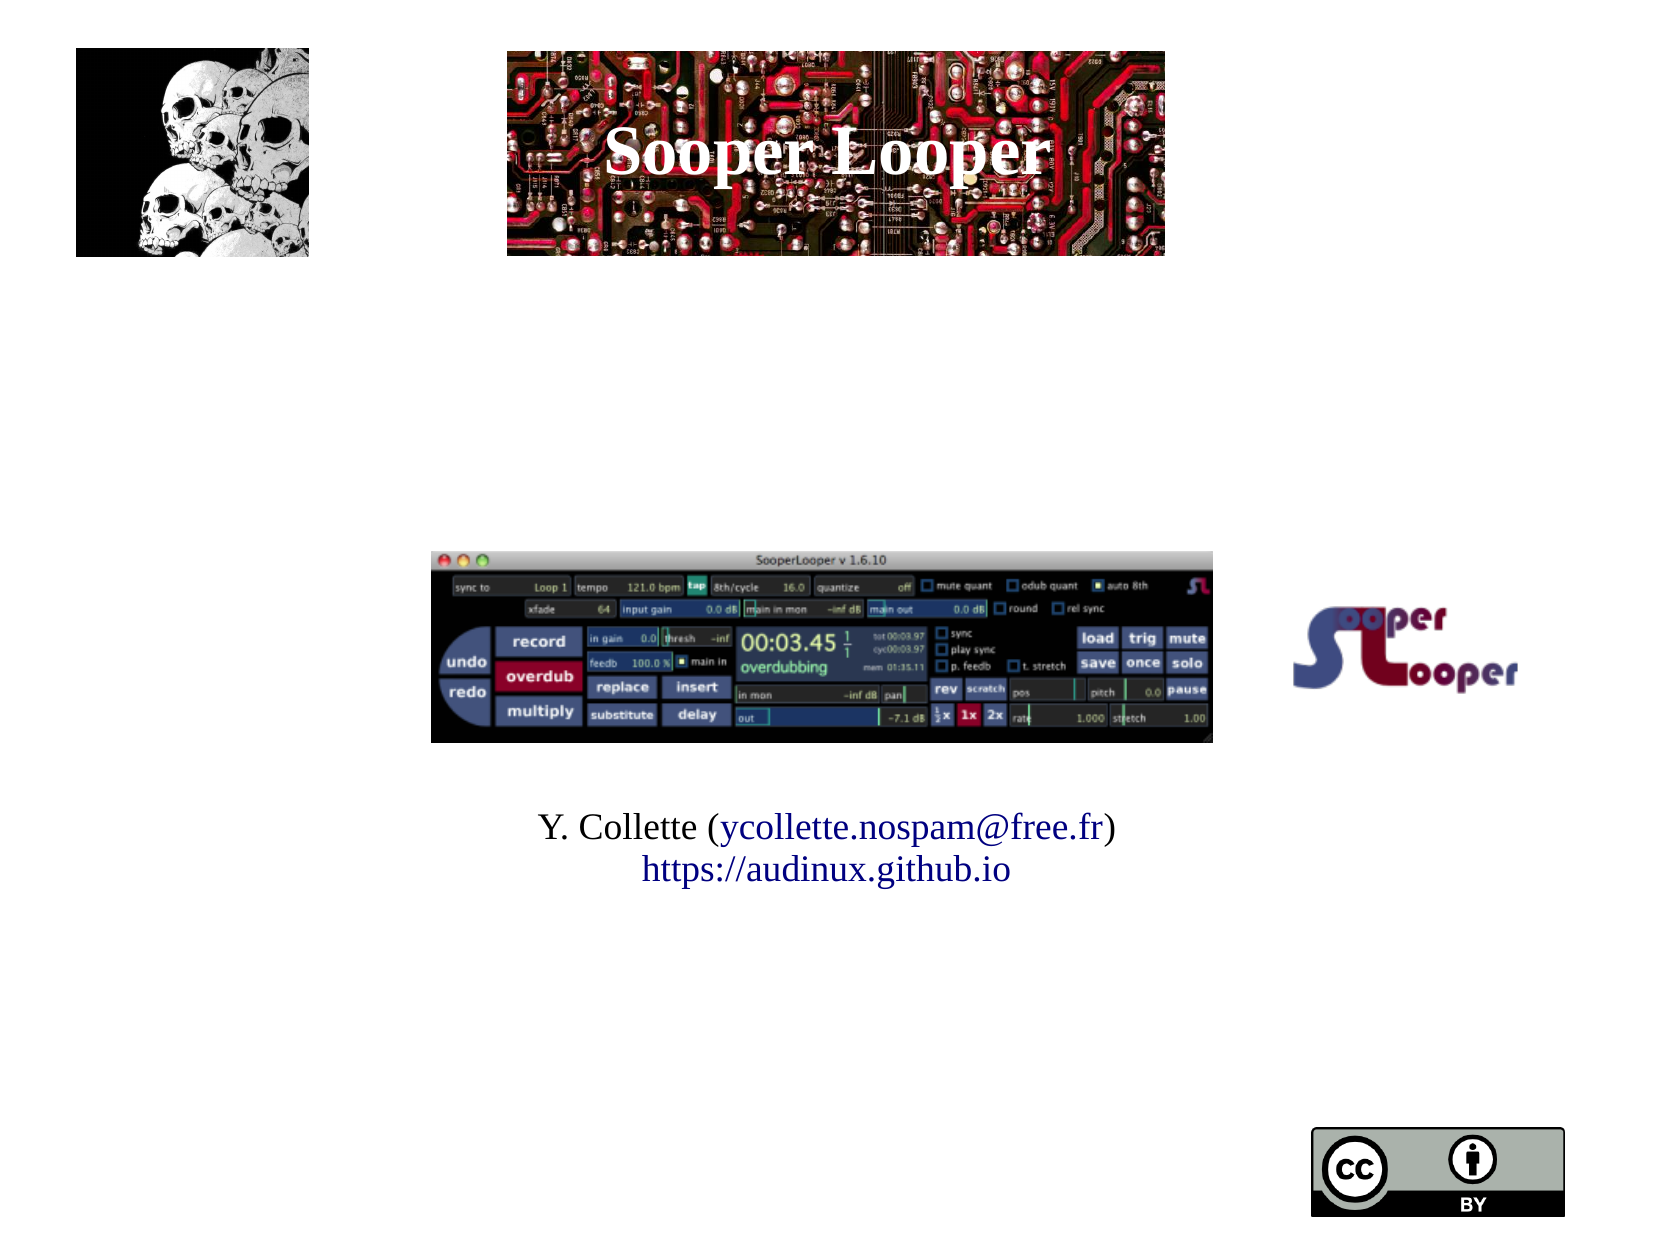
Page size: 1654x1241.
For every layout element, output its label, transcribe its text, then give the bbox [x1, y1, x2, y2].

picture [431, 551, 1213, 743]
text_box Y. Collette (ycollette.nospam@free.fr) https://audinux.github.io [496, 798, 1158, 898]
picture [1286, 602, 1524, 697]
picture [1311, 1127, 1565, 1217]
picture [507, 51, 1165, 256]
text_box Sooper Looper [588, 104, 1111, 278]
picture [76, 48, 309, 257]
